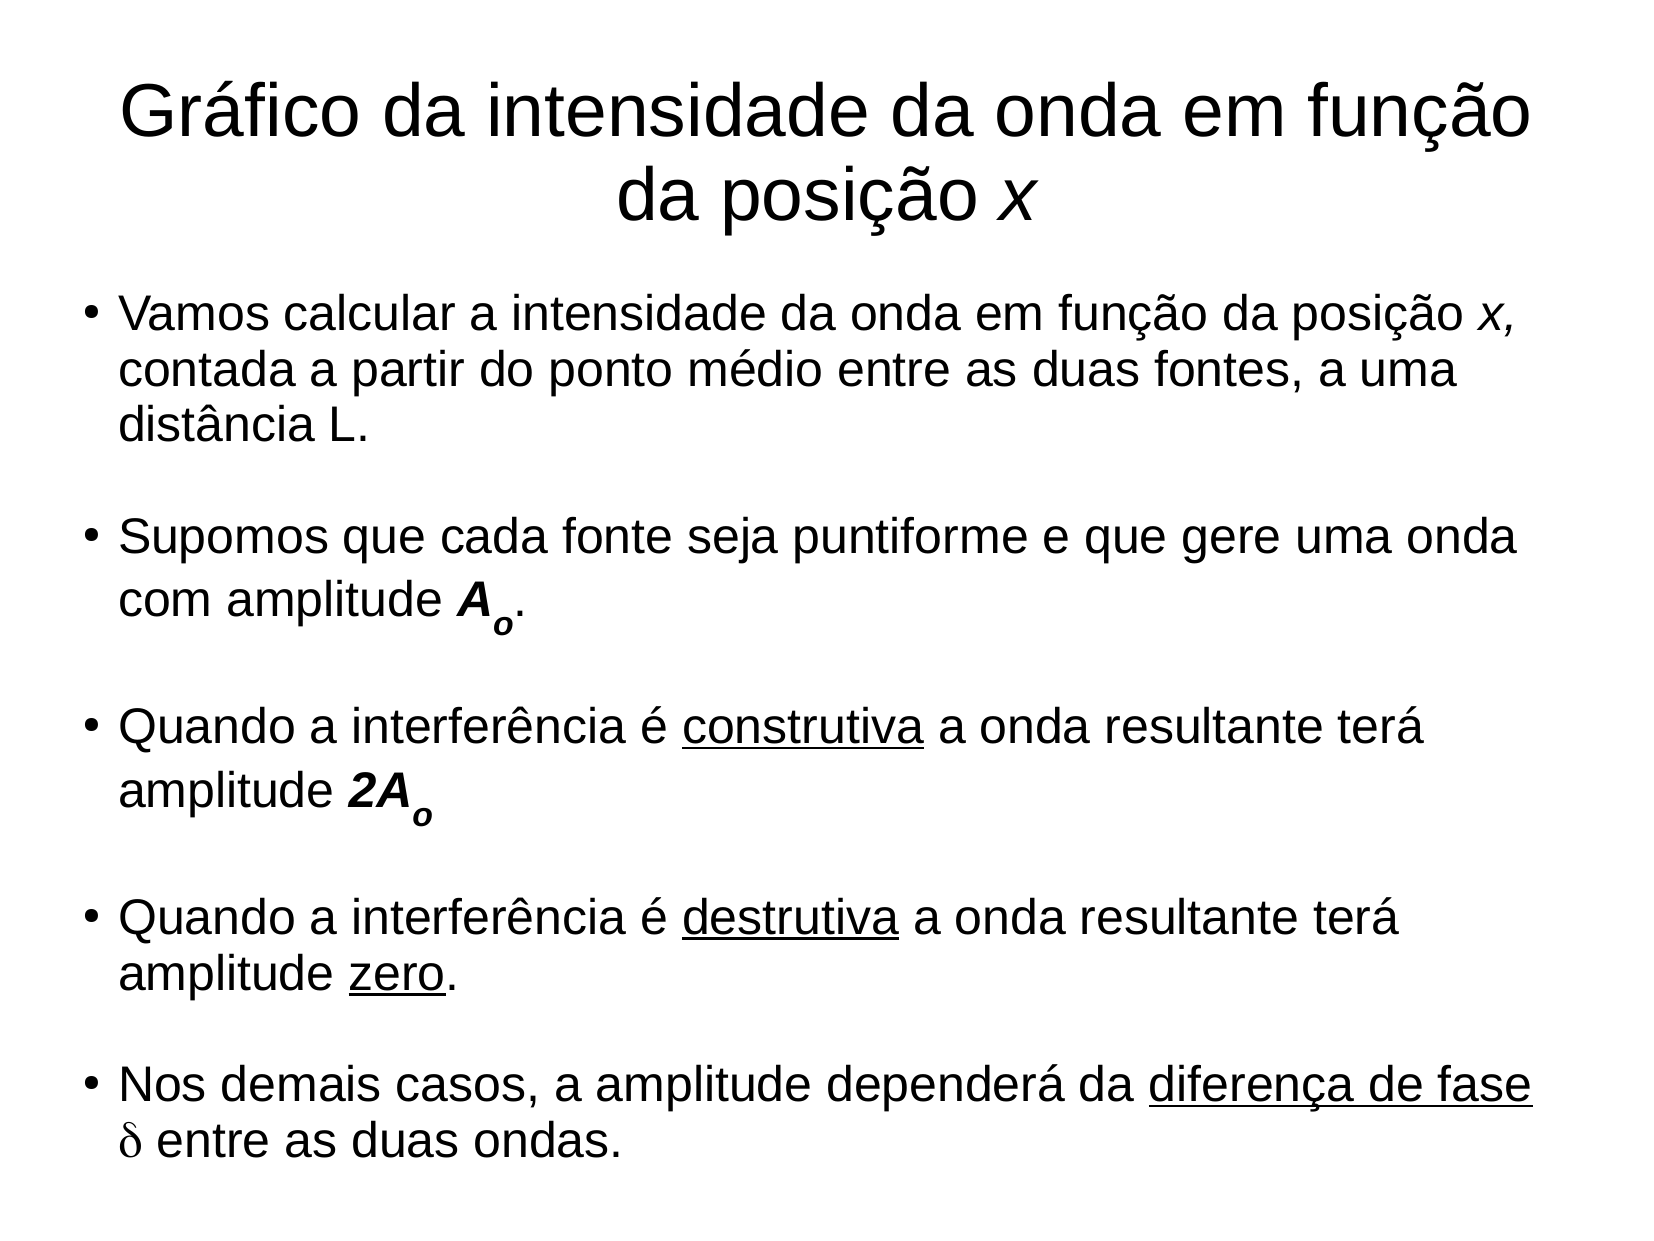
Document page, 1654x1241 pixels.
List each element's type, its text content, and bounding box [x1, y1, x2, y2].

subtitle Vamos calcular a intensidade da onda em função da posição x, contada a partir do ponto médio entre as duas fontes, a uma distância L. Supomos que cada fonte seja puntiforme e que gere uma onda com amplitude Ao. Quando a interferência é construtiva a onda resultante terá amplitude 2Ao Quando a interferência é destrutiva a onda resultante terá amplitude zero. Nos demais casos, a amplitude dependerá da diferença de fase d entre as duas ondas. [82, 277, 1571, 1177]
title Gráfico da intensidade da onda em função da posição x [82, 49, 1571, 257]
